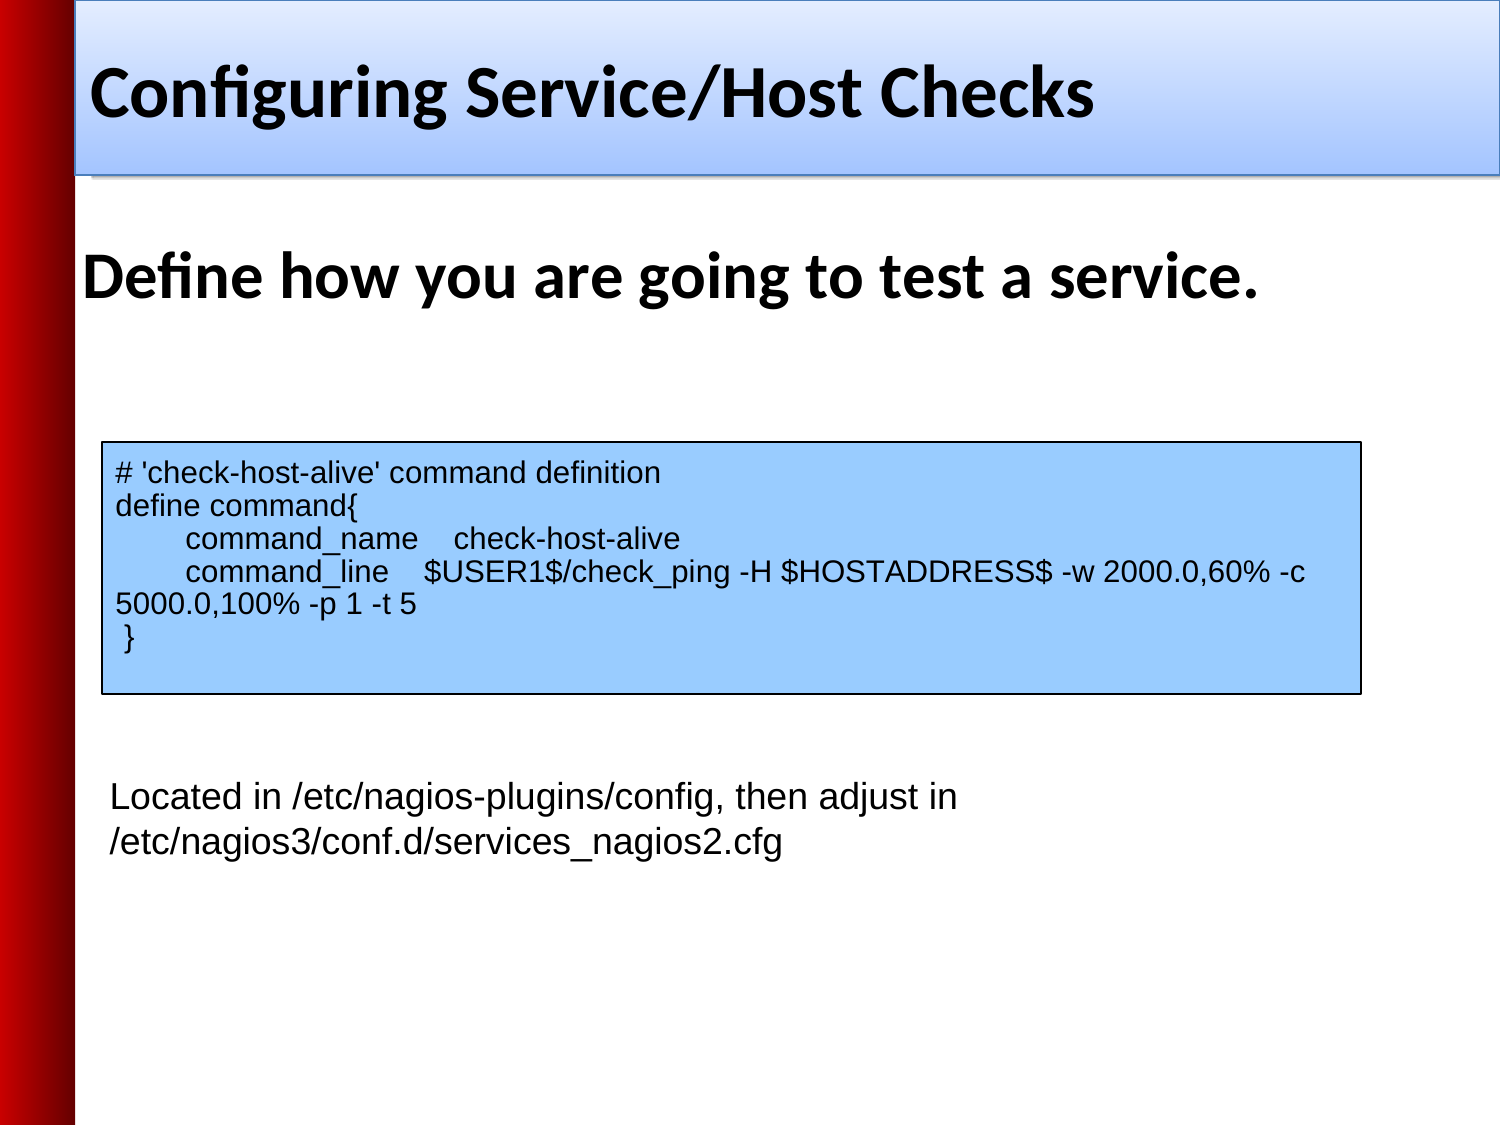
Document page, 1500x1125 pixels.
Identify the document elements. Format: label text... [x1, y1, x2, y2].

text_box # 'check-host-alive' command definition define command{ command_name check-host-alive command_line $USER1$/check_ping -H $HOSTADDRESS$ -w 2000.0,60% -c 5000.0,100% -p 1 -t 5 } [102, 442, 1361, 695]
text_box Define how you are going to test a service. [82, 237, 1375, 388]
text_box Located in /etc/nagios-plugins/config, then adjust in /etc/nagios3/conf.d/services_nagios2.cfg [94, 761, 1426, 888]
text_box Configuring Service/Host Checks [75, 0, 1500, 175]
